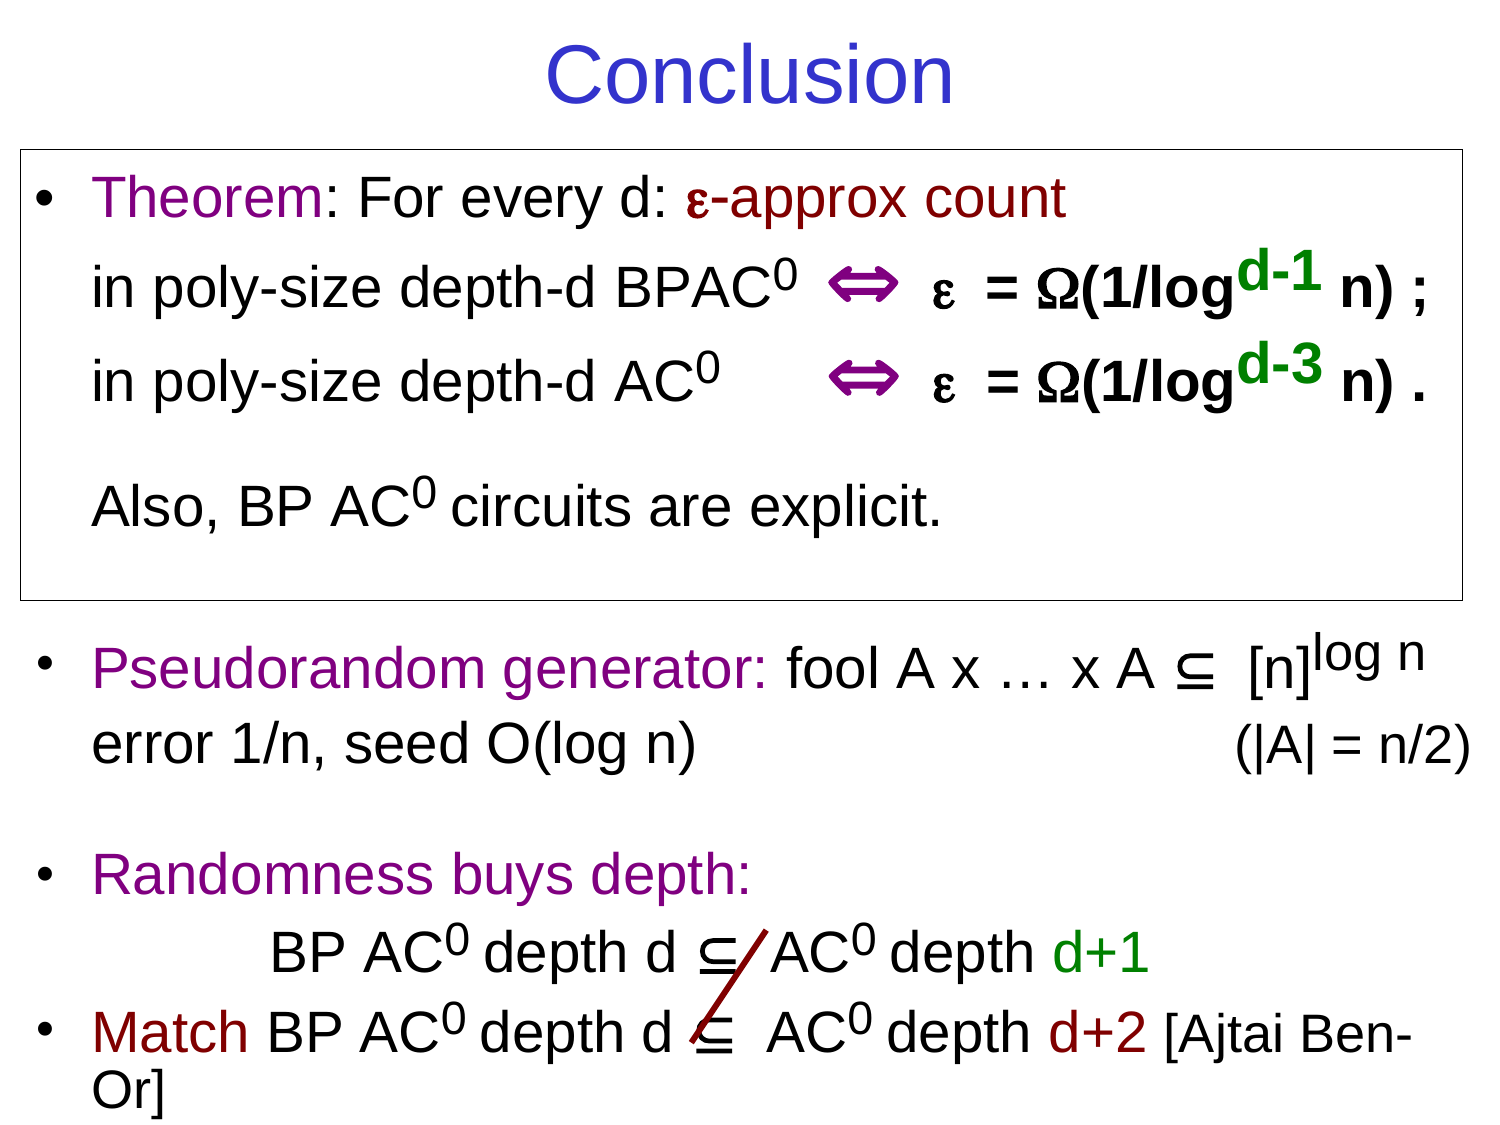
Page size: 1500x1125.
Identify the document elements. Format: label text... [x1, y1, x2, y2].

list Theorem: For every d: -approx count in poly-size depth-d BPAC0   = (1/logd-1 n) ; in poly-size depth-d AC0   = (1/logd-3 n) . Also, BP AC0 circuits are explicit. Pseudorandom generator: fool A x … x A  [n]log n error 1/n, seed O(log n) (|A| = n/2) Randomness buys depth: BP AC0 depth d  AC0 depth d+1 Match BP AC0 depth d  AC0 depth d+2 [Ajtai Ben-Or] [20, 75, 1500, 1125]
list Theorem: For every d: -approx count in poly-size depth-d BPAC0   = (1/logd-1 n) ; in poly-size depth-d AC0   = (1/logd-3 n) . Also, BP AC0 circuits are explicit. Pseudorandom generator: fool A x … x A  [n]log n error 1/n, seed O(log n) (|A| = n/2) Randomness buys depth: BP AC0 depth d  AC0 depth d+1 Match BP AC0 depth d  AC0 depth d+2 [Ajtai Ben-Or] [21, 150, 1462, 600]
title Conclusion [0, 0, 1500, 150]
